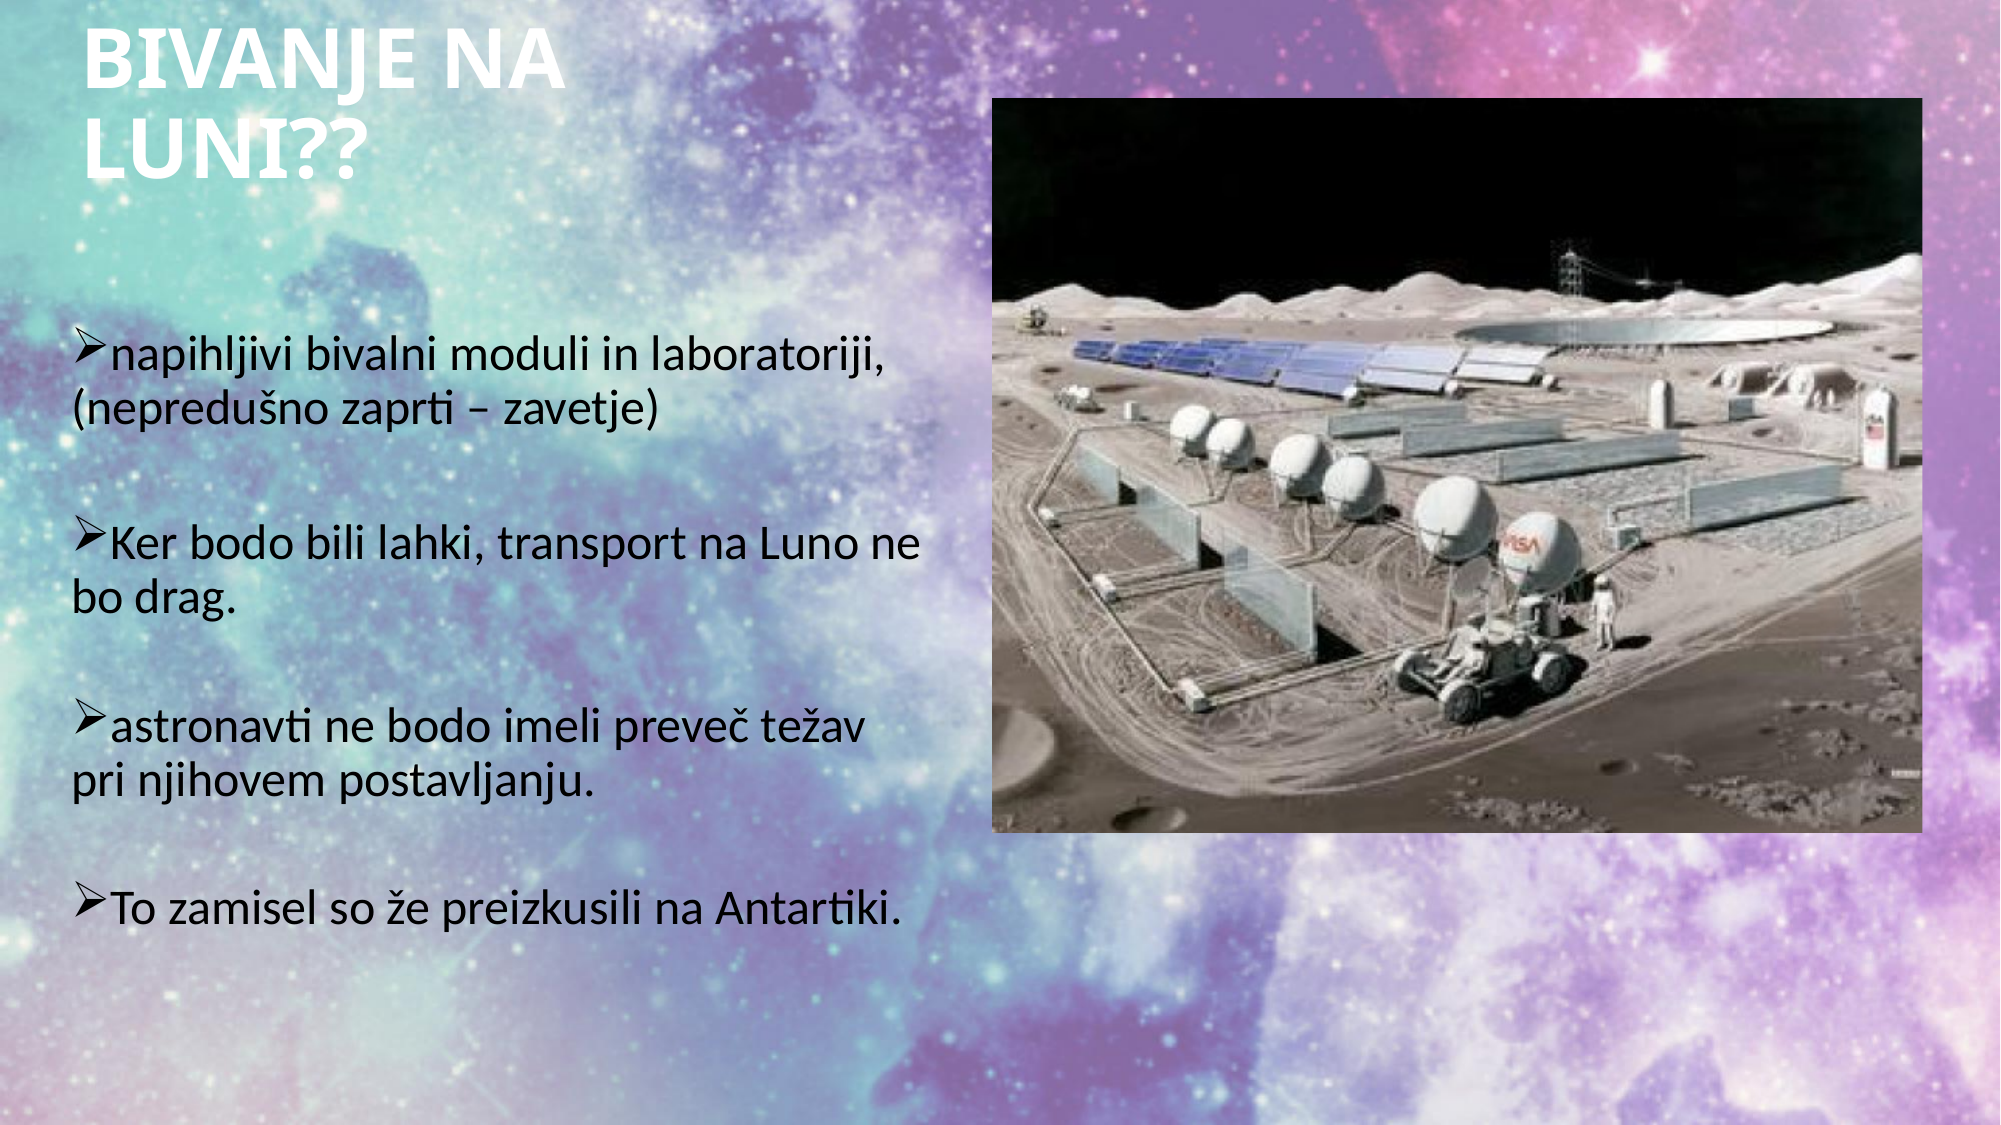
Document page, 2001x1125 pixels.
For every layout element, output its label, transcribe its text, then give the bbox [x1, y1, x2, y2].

title BIVANJE NA LUNI?? [65, 57, 756, 205]
picture [0, 0, 2001, 1125]
list napihljivi bivalni moduli in laboratoriji,(nepredušno zaprti – zavetje) Ker bodo bili lahki, transport na Luno ne bo drag. astronavti ne bodo imeli preveč težav pri njihovem postavljanju. To zamisel so že preizkusili na Antartiki. [55, 319, 942, 1040]
